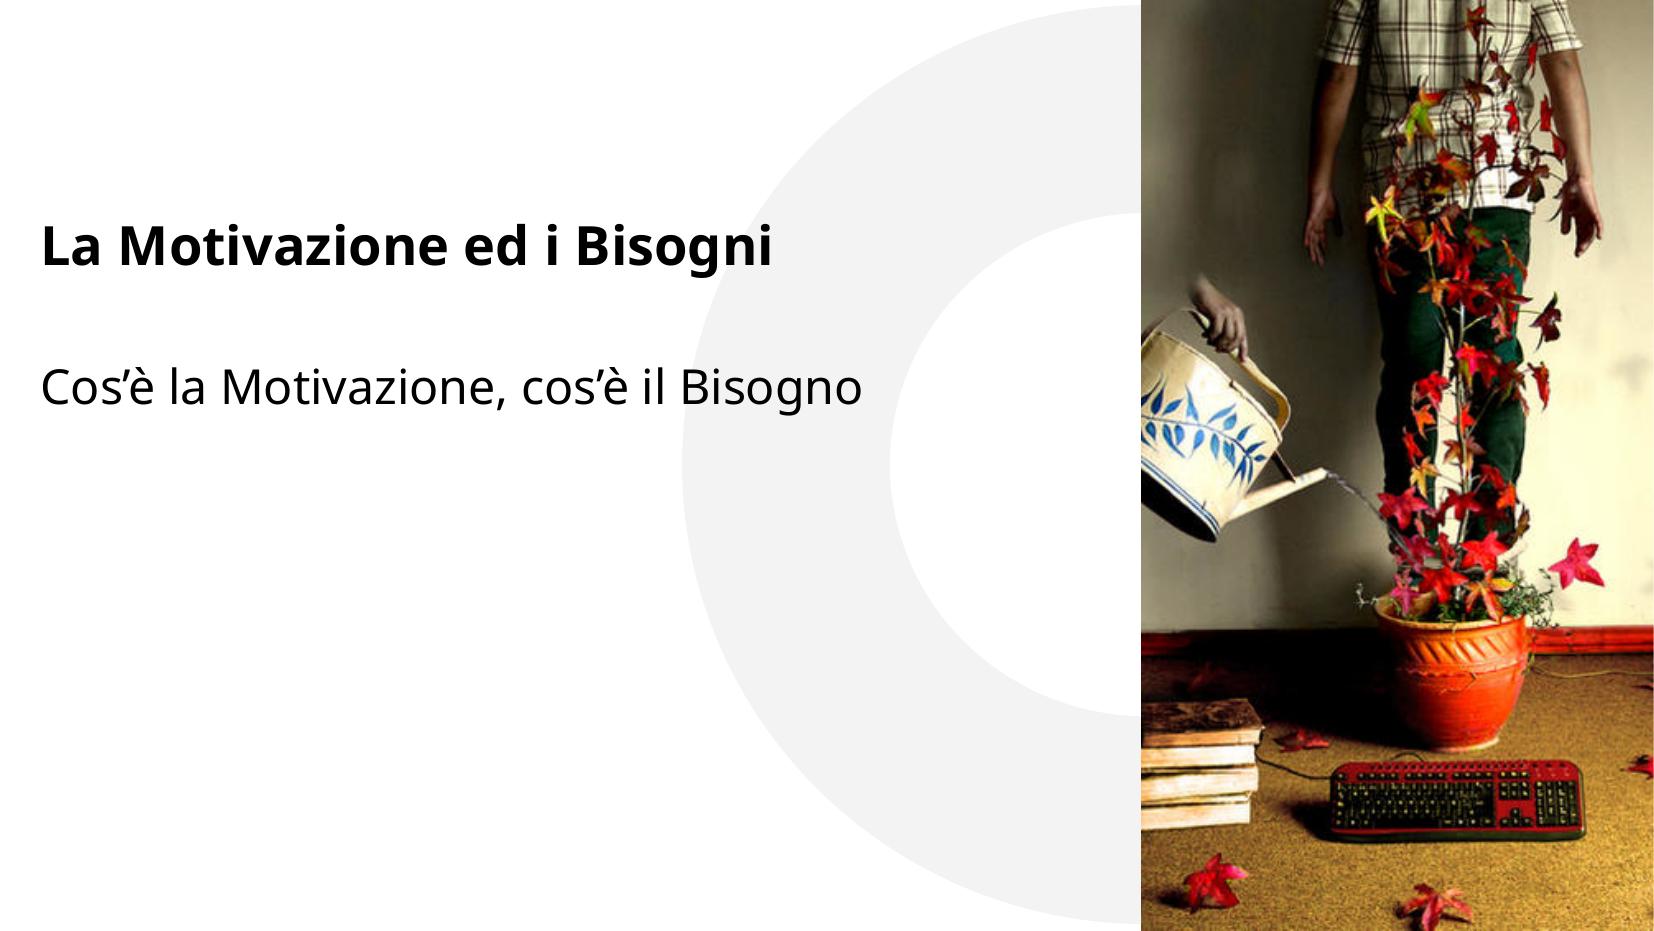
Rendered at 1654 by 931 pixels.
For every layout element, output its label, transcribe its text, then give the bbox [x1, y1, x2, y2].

title La Motivazione ed i Bisogni [40, 178, 897, 311]
picture [1141, 0, 1654, 931]
list Cos’è la Motivazione, cos’è il Bisogno [40, 357, 897, 712]
